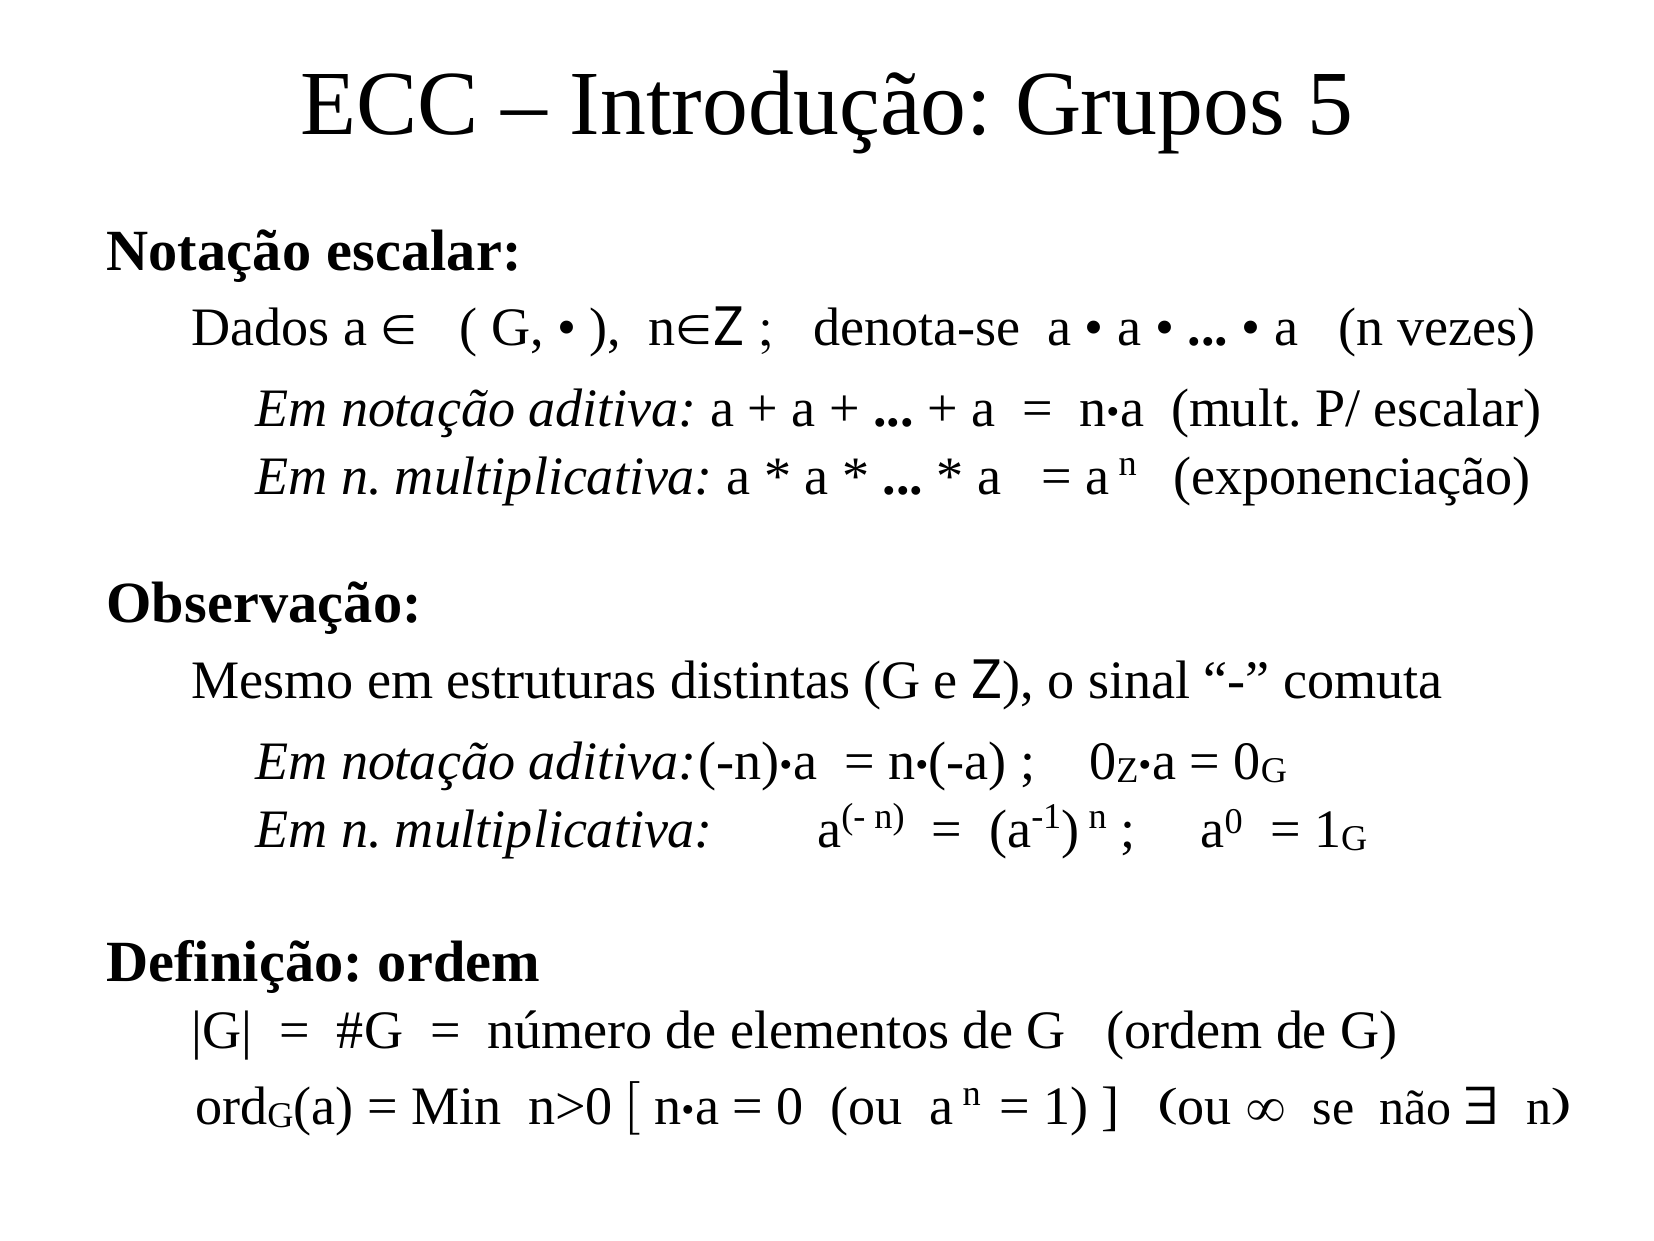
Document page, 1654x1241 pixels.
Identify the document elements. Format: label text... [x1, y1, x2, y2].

title ECC – Introdução: Grupos 5 [121, 0, 1534, 208]
text_box Notação escalar: Dados a Î ( G, • ), nÎZ ; denota-se a • a • ... • a (n vezes) Em notação aditiva: a + a + ... + a = n.a (mult. P/ escalar) Em n. multiplicativa: a * a * ... * a = a n (exponenciação) Observação: Mesmo em estruturas distintas (G e Z), o sinal “-” comuta Em notação aditiva: (-n).a = n.(-a) ; 0Z.a = 0G Em n. multiplicativa: a(- n) = (a-1) n ; a0 = 1G Definição: ordem |G| = #G = número de elementos de G (ordem de G) ordG(a) = Min n>0 [ n.a = 0 (ou a n = 1) ] ou senão $ n [106, 218, 1577, 1164]
